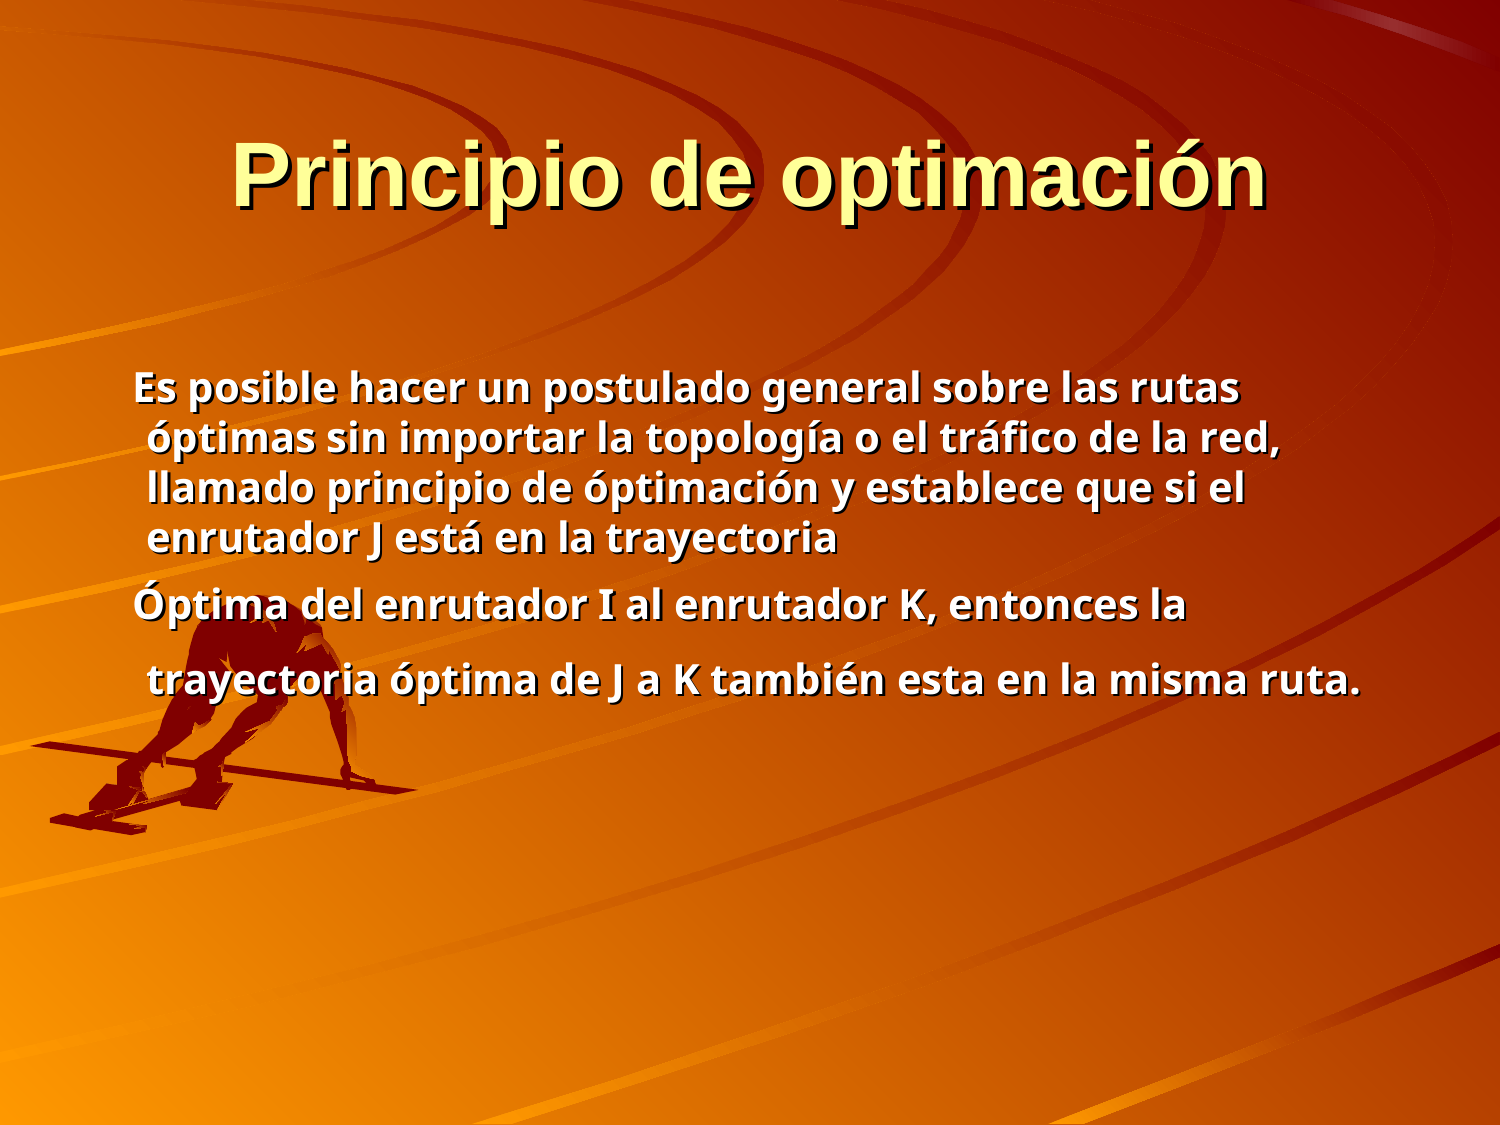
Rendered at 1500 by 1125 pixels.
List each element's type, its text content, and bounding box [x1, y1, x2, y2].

title Principio de optimación [75, 25, 1426, 233]
list Es posible hacer un postulado general sobre las rutas óptimas sin importar la topología o el tráfico de la red, llamado principio de óptimación y establece que si el enrutador J está en la trayectoria Óptima del enrutador I al enrutador K, entonces la trayectoria óptima de J a K también esta en la misma ruta. [75, 262, 1426, 1006]
